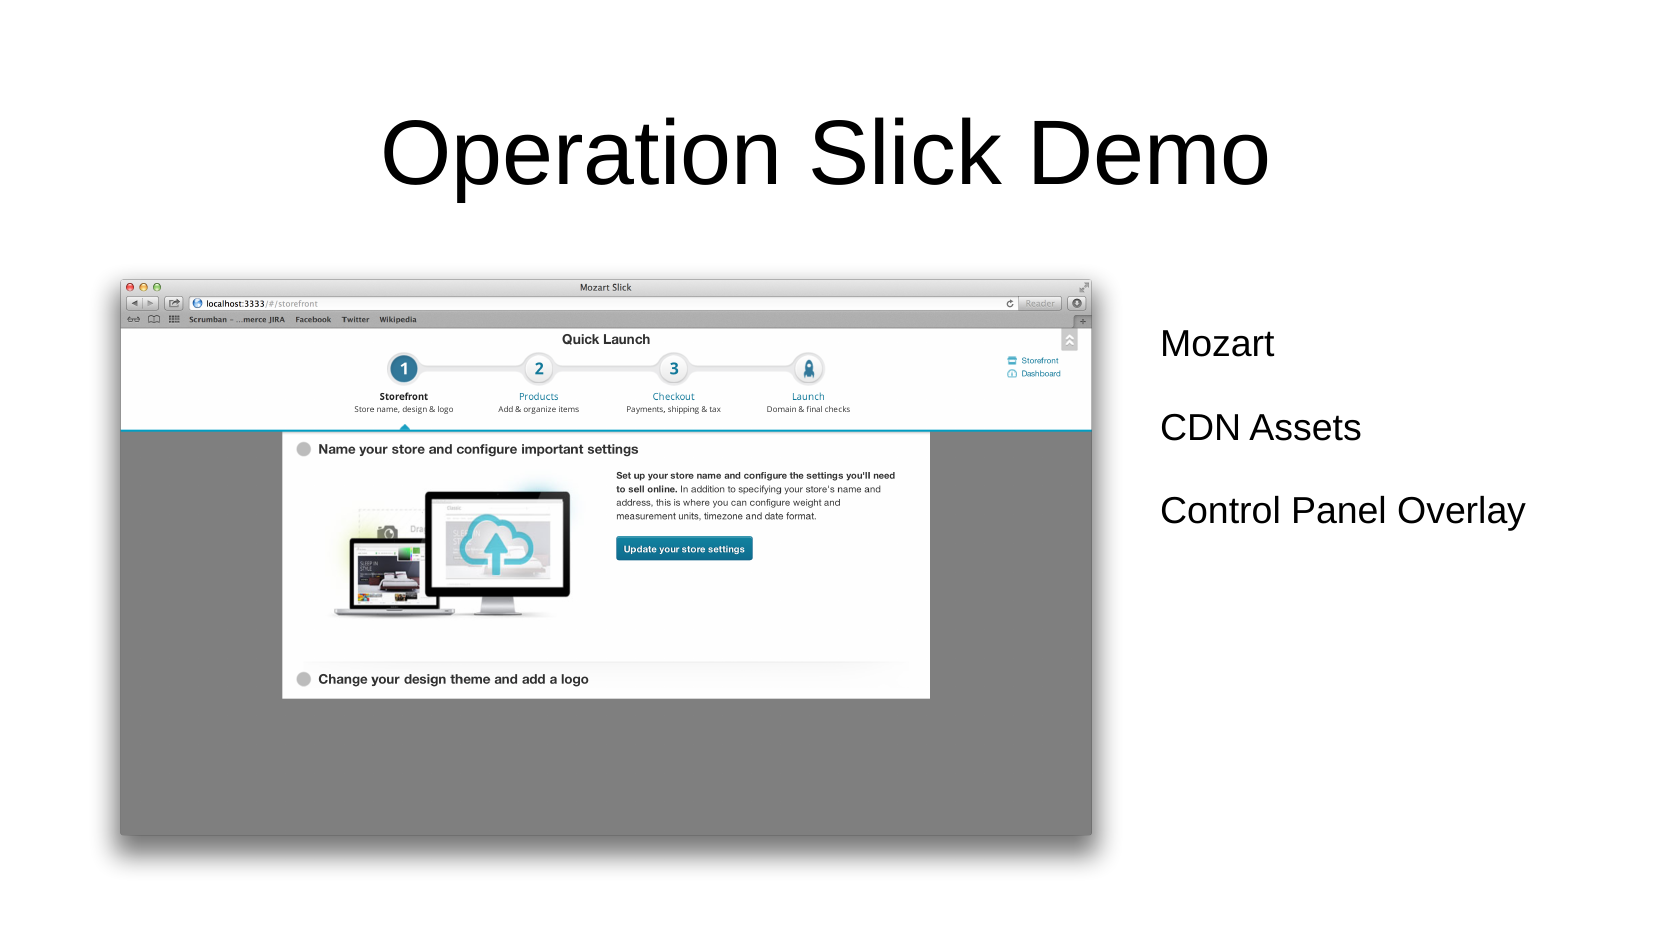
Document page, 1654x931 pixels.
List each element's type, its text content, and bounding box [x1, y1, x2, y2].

title Operation Slick Demo [82, 49, 1571, 257]
text_box Mozart CDN Assets Control Panel Overlay [1145, 314, 1613, 540]
picture [82, 256, 1130, 888]
